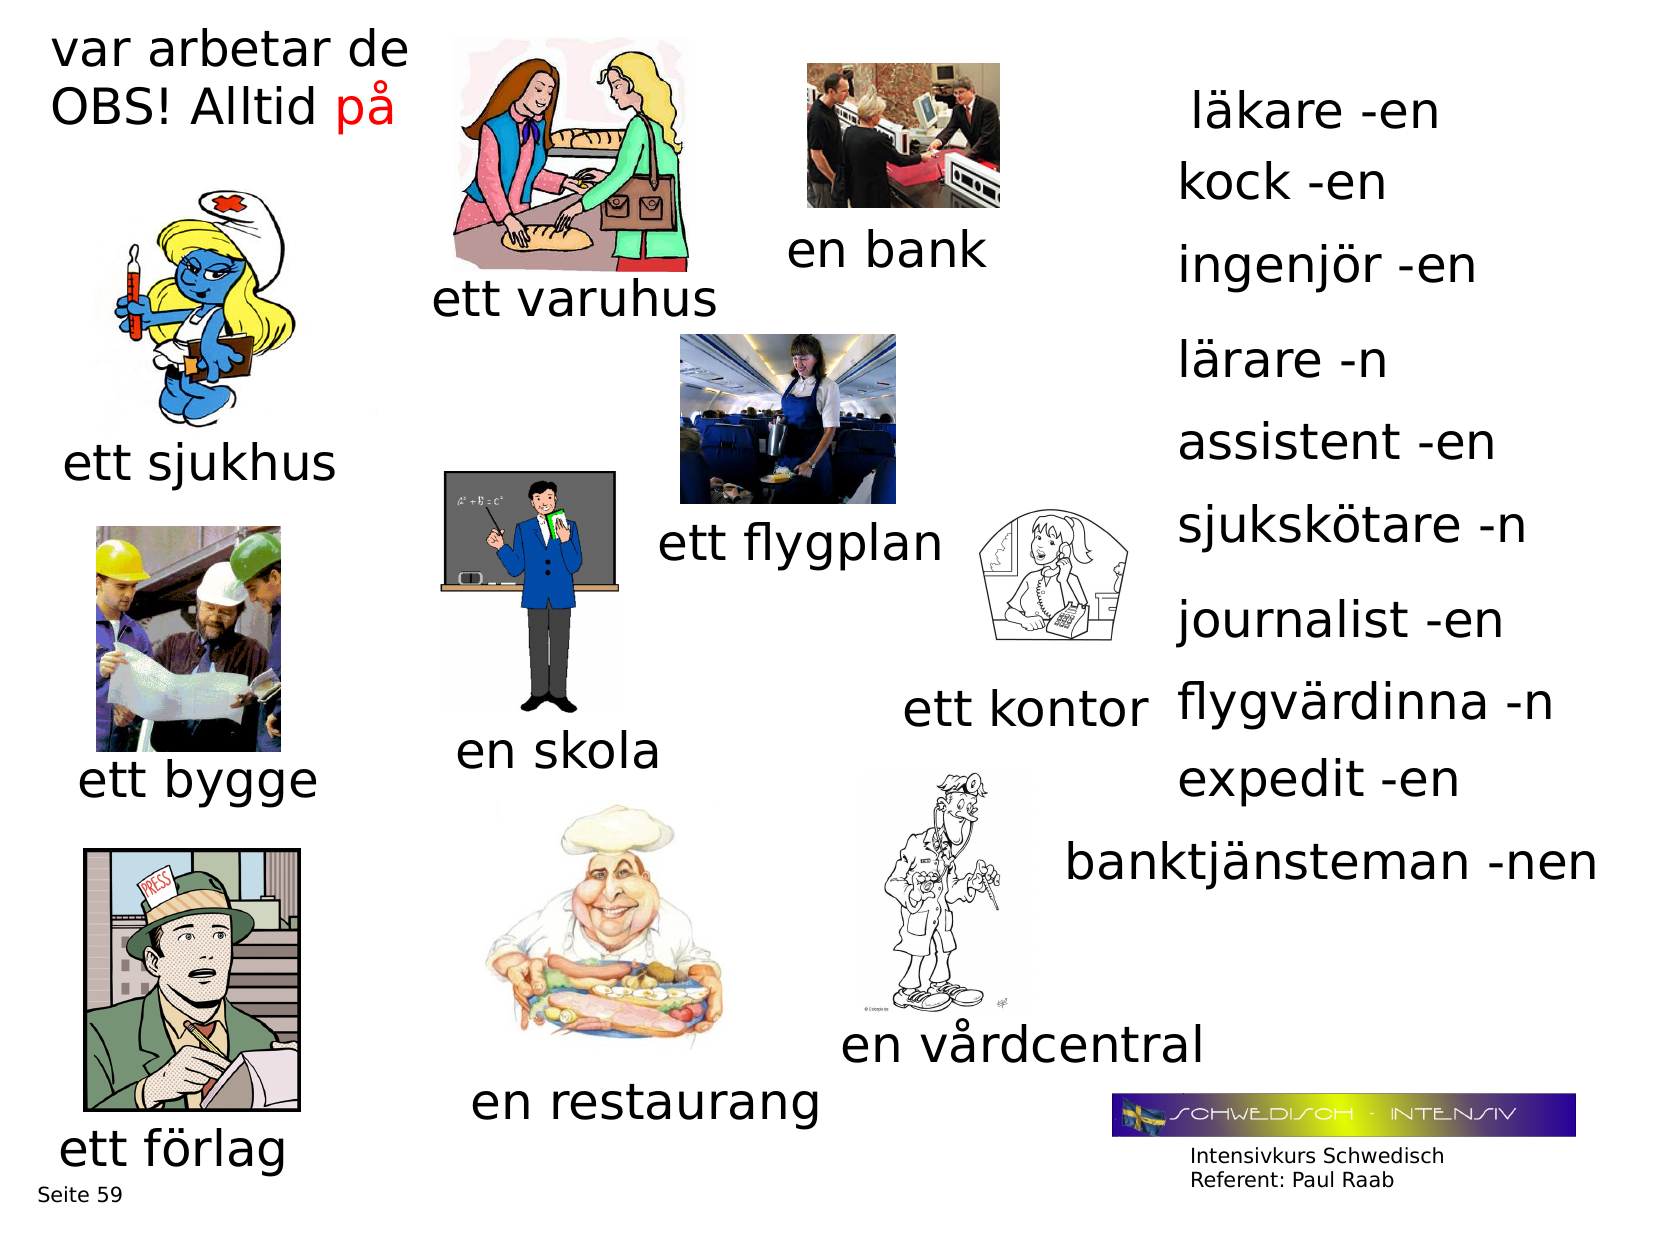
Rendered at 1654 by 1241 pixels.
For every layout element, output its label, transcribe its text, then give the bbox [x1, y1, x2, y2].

picture [453, 37, 689, 272]
text_box ett flygplan [642, 506, 978, 580]
text_box ett kontor [888, 672, 1214, 746]
picture [96, 526, 281, 752]
picture [461, 799, 751, 1051]
picture [83, 848, 301, 1112]
text_box ett förlag [43, 1113, 336, 1187]
text_box en skola [440, 714, 713, 788]
text_box en bank [771, 213, 1035, 287]
text_box ett bygge [62, 744, 352, 818]
text_box ingenjör -en [1162, 228, 1613, 302]
text_box journalist -en [1162, 583, 1613, 657]
text_box flygvärdinna -n [1162, 666, 1613, 740]
text_box läkare -en [1176, 75, 1477, 149]
picture [680, 334, 896, 504]
text_box kock -en [1162, 145, 1463, 219]
picture [978, 473, 1131, 689]
text_box var arbetar de OBS! Alltid på [35, 12, 500, 144]
picture [37, 181, 377, 437]
text_box assistent -en [1162, 406, 1576, 480]
picture [807, 63, 1000, 208]
picture [862, 770, 1034, 1013]
text_box banktjänsteman -nen [1049, 825, 1654, 899]
picture [440, 471, 619, 713]
text_box ett varuhus [416, 262, 766, 336]
text_box ett sjukhus [47, 426, 385, 500]
text_box en vårdcentral [825, 1008, 1388, 1082]
text_box en restaurang [455, 1065, 893, 1139]
text_box expedit -en [1162, 742, 1501, 816]
text_box lärare -n [1162, 323, 1463, 397]
picture [1112, 1093, 1576, 1137]
text_box sjukskötare -n [1162, 488, 1576, 562]
